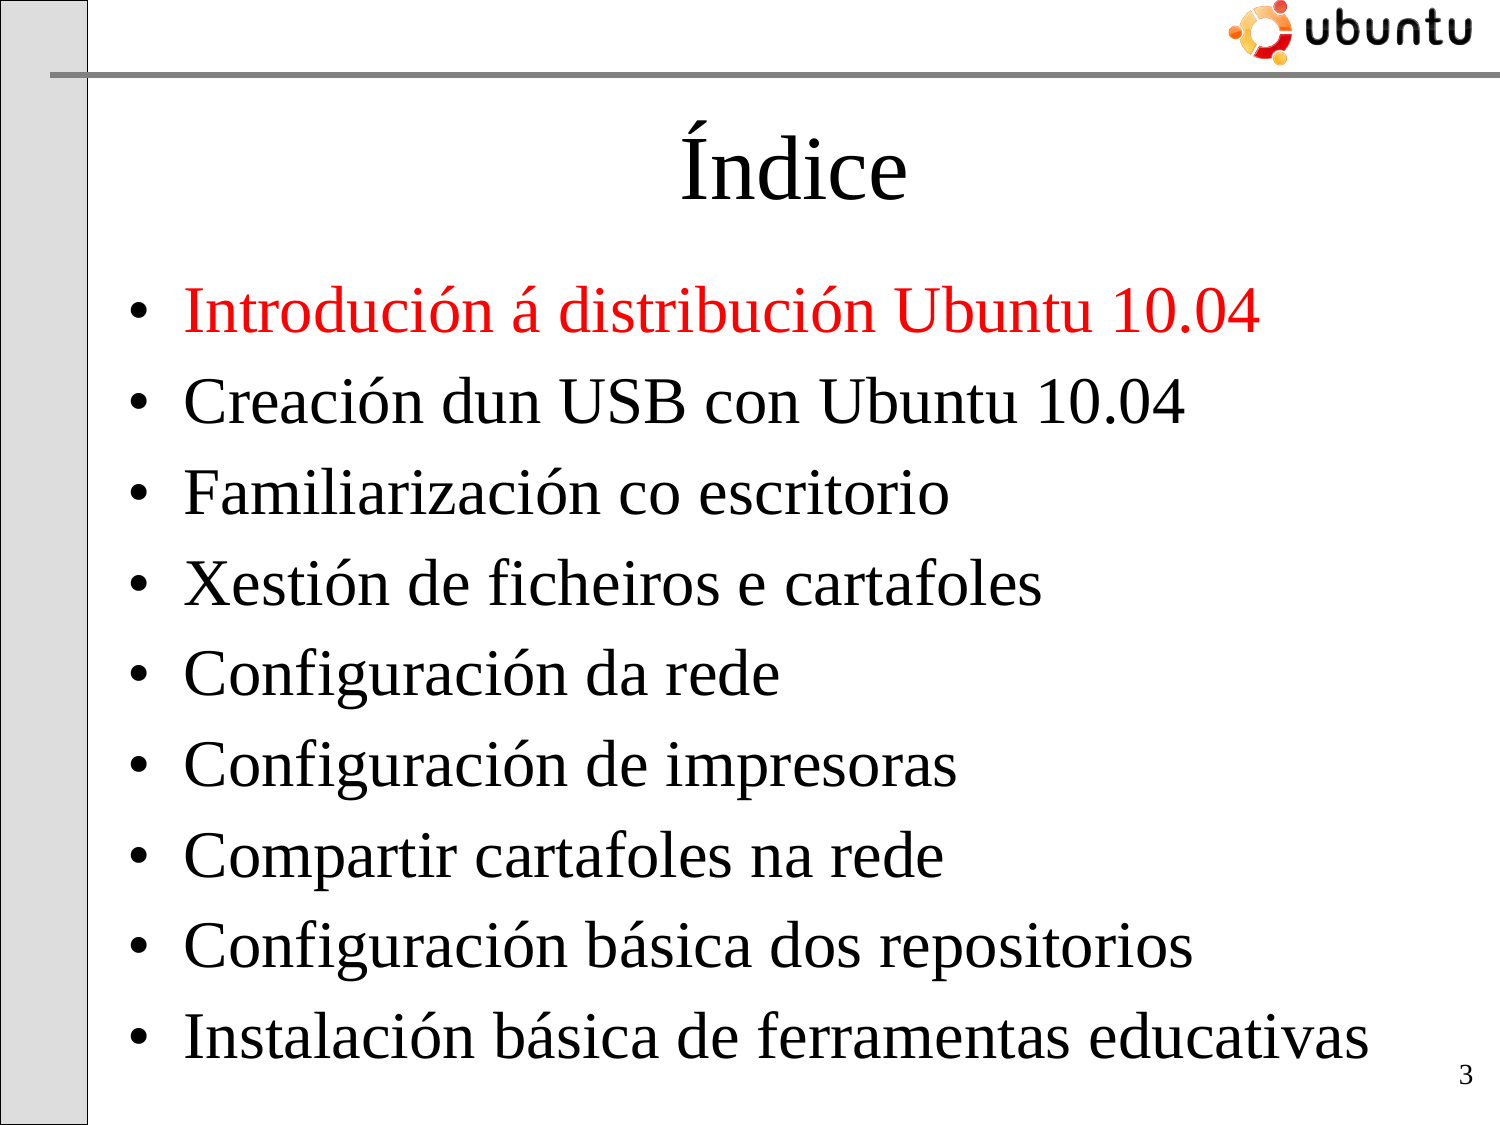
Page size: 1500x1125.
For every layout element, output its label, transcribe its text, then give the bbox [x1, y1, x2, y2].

list Introdución á distribución Ubuntu 10.04 Creación dun USB con Ubuntu 10.04 Familiarización co escritorio Xestión de ficheiros e cartafoles Configuración da rede Configuración de impresoras Compartir cartafoles na rede Configuración básica dos repositorios Instalación básica de ferramentas educativas [112, 265, 1477, 1081]
title Índice [112, 99, 1477, 237]
picture [1221, 0, 1483, 71]
